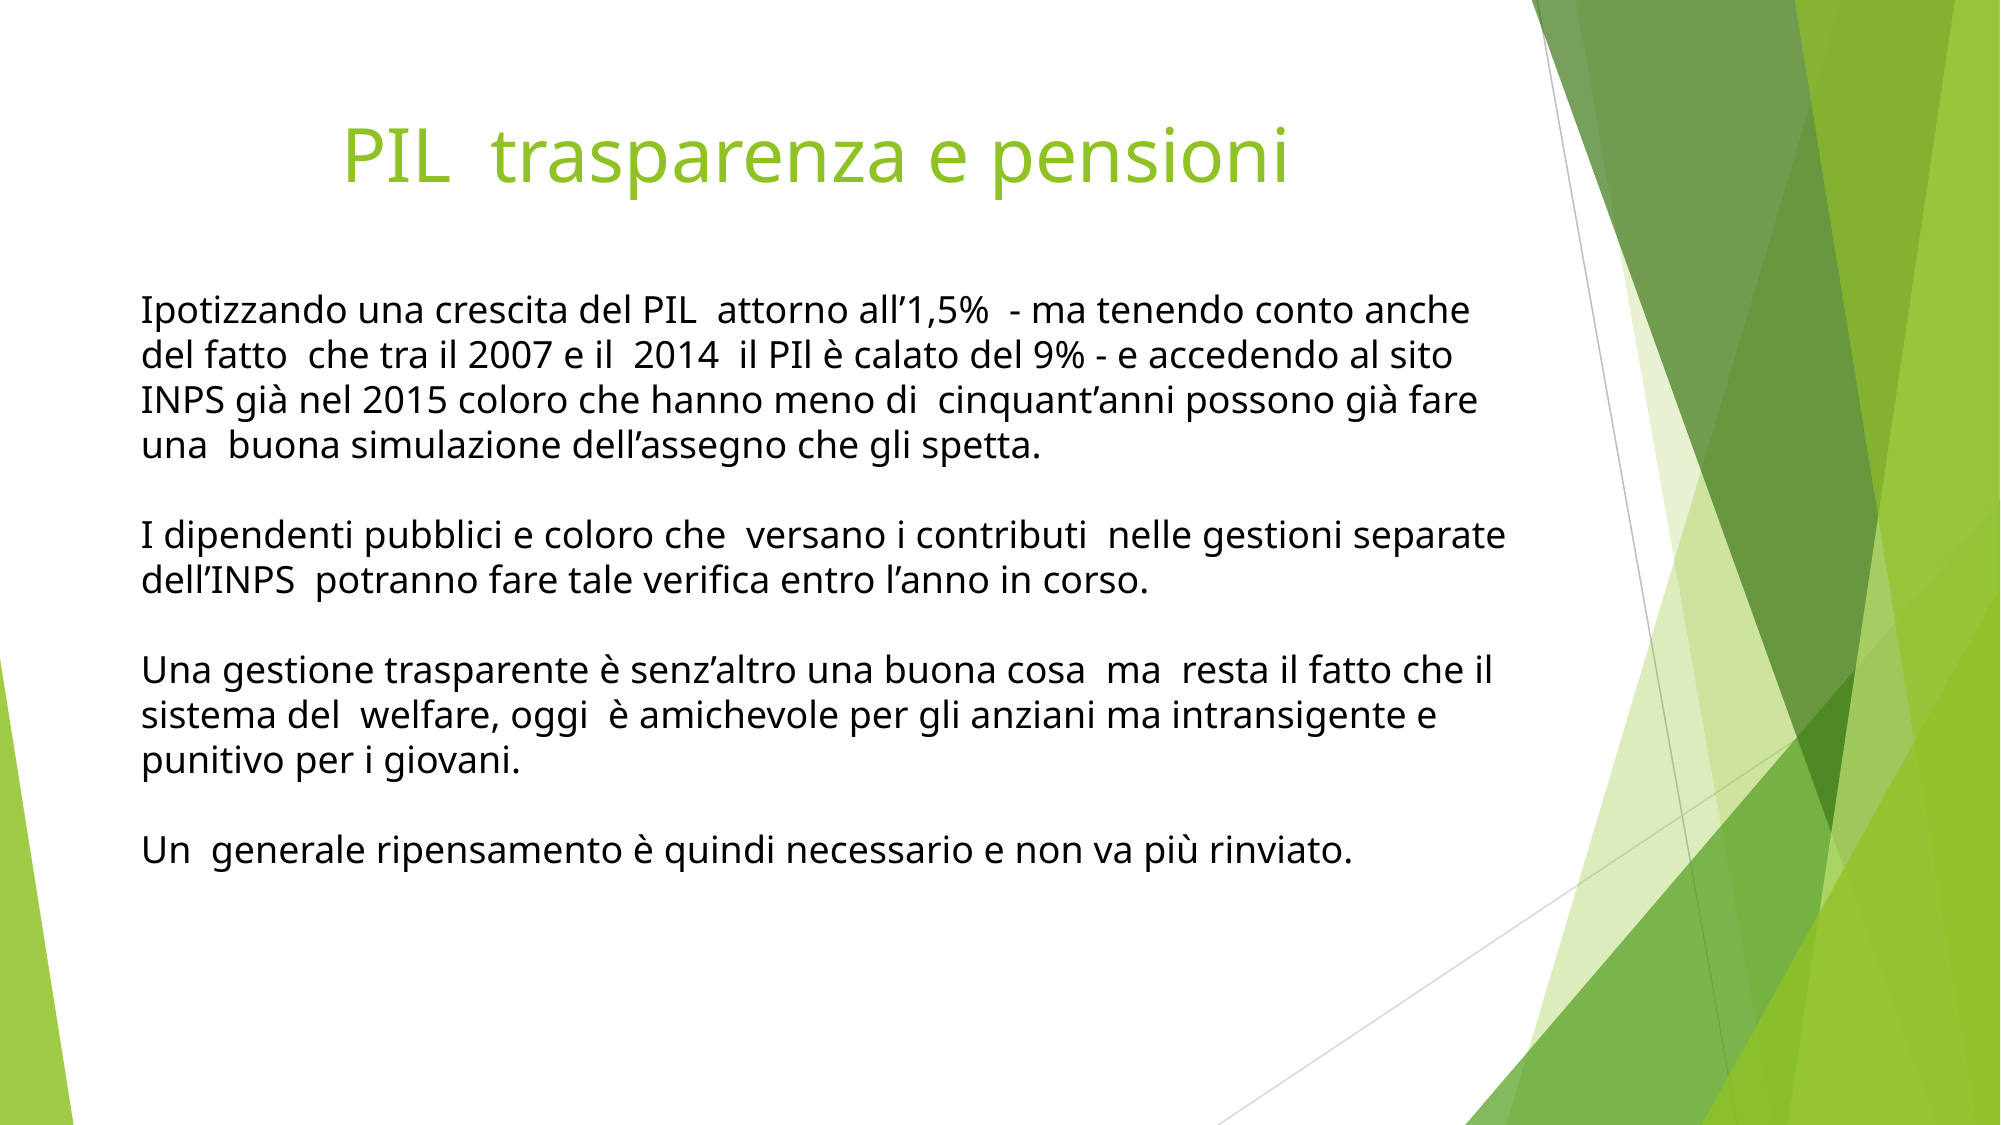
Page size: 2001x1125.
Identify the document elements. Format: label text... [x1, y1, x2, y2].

title Ipotizzando una crescita del PIL attorno all’1,5% - ma tenendo conto anche del fatto che tra il 2007 e il 2014 il PIl è calato del 9% - e accedendo al sito INPS già nel 2015 coloro che hanno meno di cinquant’anni possono già fare una buona simulazione dell’assegno che gli spetta. I dipendenti pubblici e coloro che versano i contributi nelle gestioni separate dell’INPS potranno fare tale verifica entro l’anno in corso. Una gestione trasparente è senz’altro una buona cosa ma resta il fatto che il sistema del welfare, oggi è amichevole per gli anziani ma intransigente e punitivo per i giovani. Un generale ripensamento è quindi necessario e non va più rinviato. [125, 278, 1537, 936]
title PIL trasparenza e pensioni [111, 99, 1522, 244]
